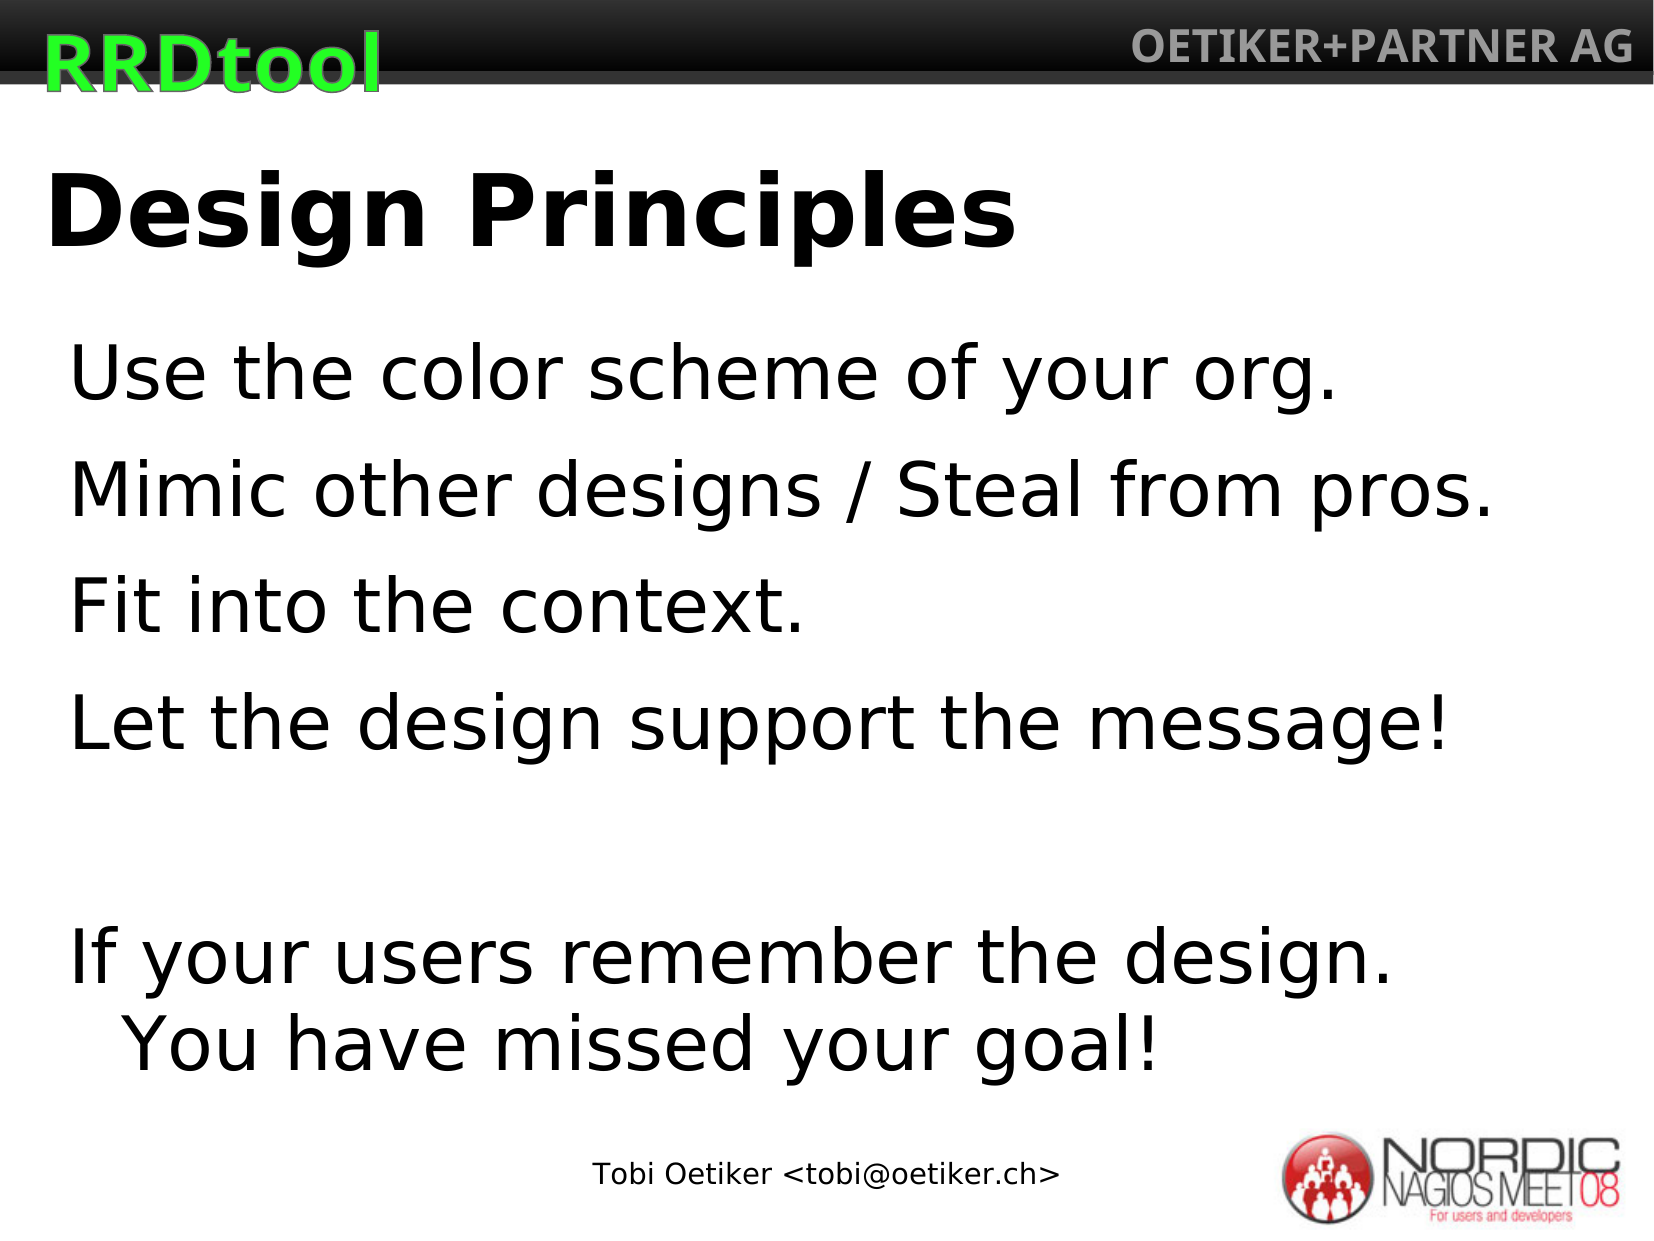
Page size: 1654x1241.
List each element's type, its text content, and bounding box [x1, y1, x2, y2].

title Design Principles [43, 137, 1582, 287]
list Use the color scheme of your org. Mimic other designs / Steal from pros. Fit into the context. Let the design support the message! If your users remember the design. You have missed your goal! [50, 329, 1571, 1089]
picture [1262, 1116, 1654, 1241]
